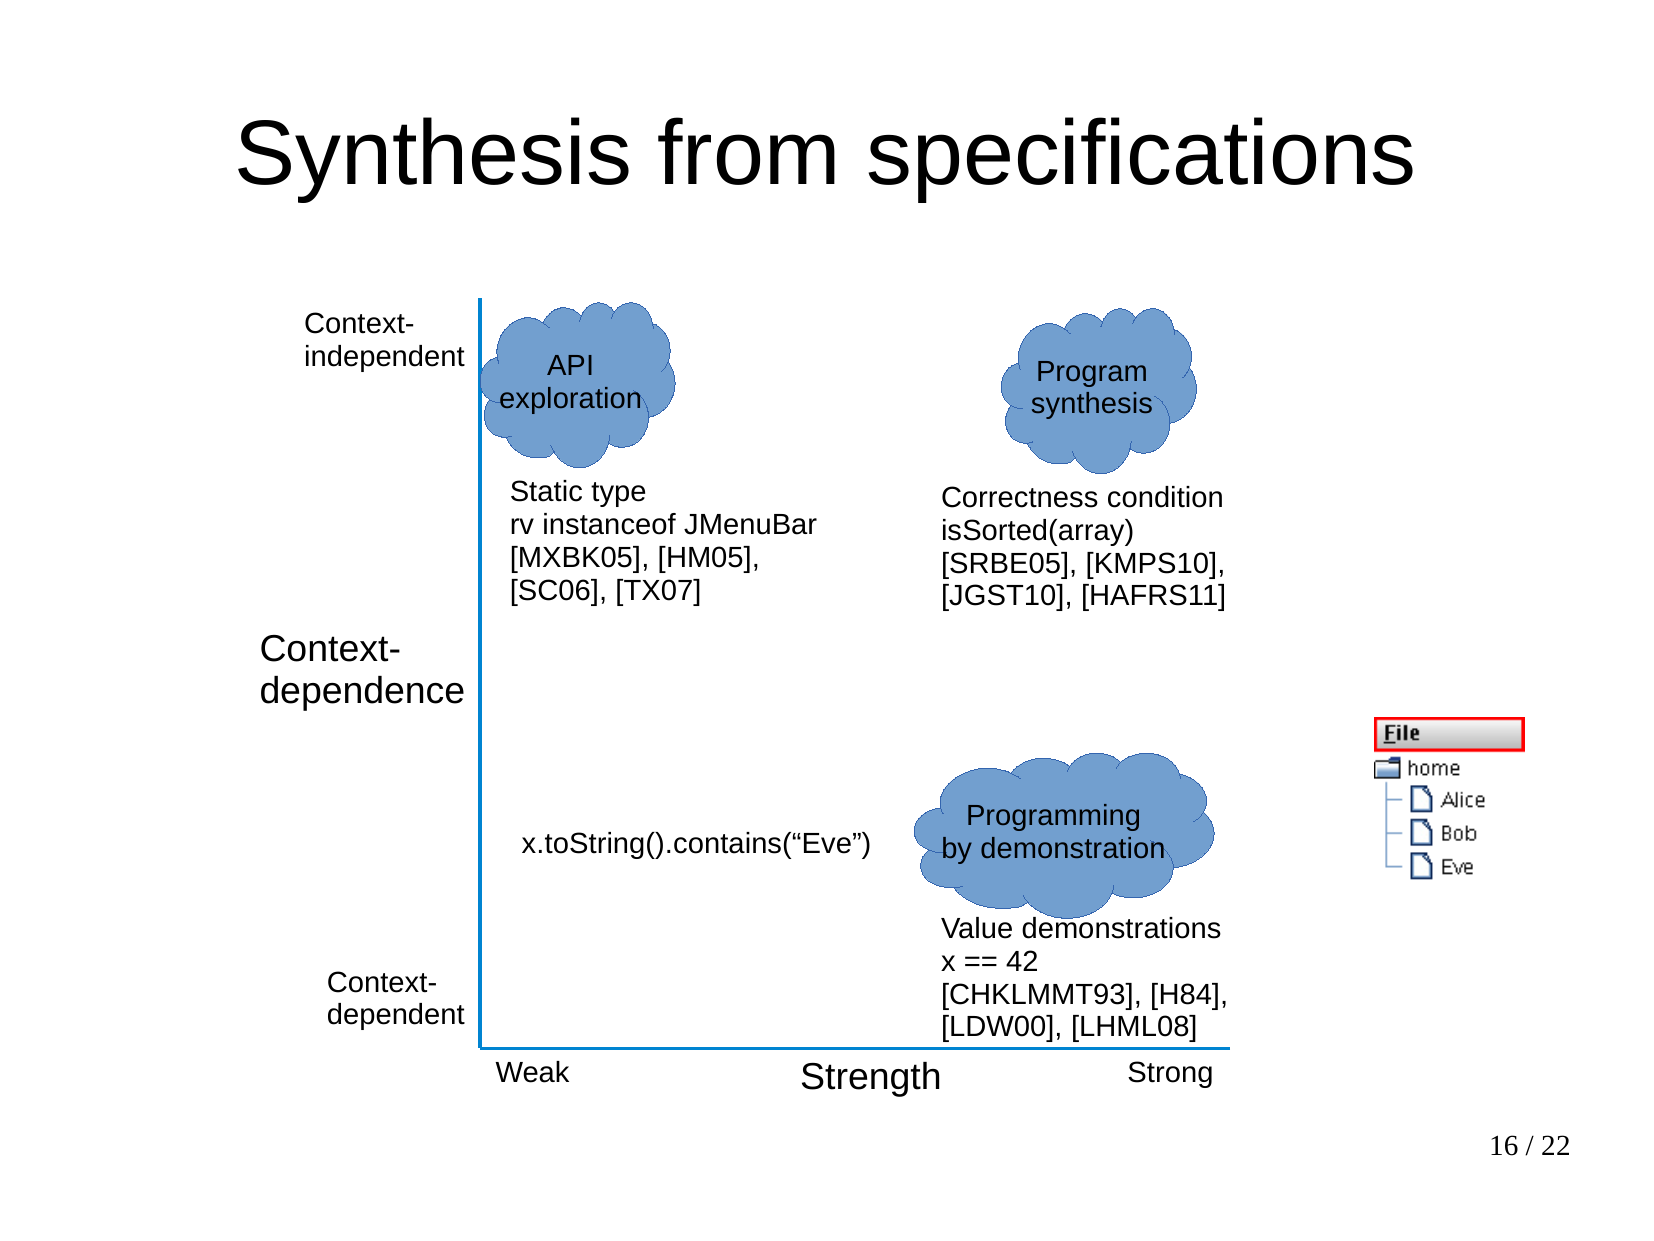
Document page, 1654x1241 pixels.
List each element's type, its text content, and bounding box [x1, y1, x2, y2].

text_box Correctness condition isSorted(array) [SRBE05], [KMPS10], [JGST10], [HAFRS11] [926, 473, 1257, 620]
text_box x.toString().contains(“Eve”) [506, 819, 897, 867]
text_box Strong [1112, 1051, 1229, 1096]
text_box Weak [480, 1048, 586, 1096]
title Synthesis from specifications [82, 49, 1571, 257]
text_box Program synthesis [1001, 308, 1197, 473]
text_box Programming by demonstration [914, 753, 1215, 904]
text_box Static type rv instanceof JMenuBar [MXBK05], [HM05], [SC06], [TX07] [495, 467, 841, 614]
text_box Value demonstrations x == 42 [CHKLMMT93], [H84], [LDW00], [LHML08] [926, 904, 1257, 1051]
text_box Strength [785, 1048, 957, 1105]
picture [1374, 717, 1525, 960]
text_box Context- dependence [244, 619, 481, 719]
text_box Context- independent [289, 300, 481, 391]
text_box API exploration [480, 302, 676, 467]
text_box Context- dependent [312, 958, 481, 1049]
